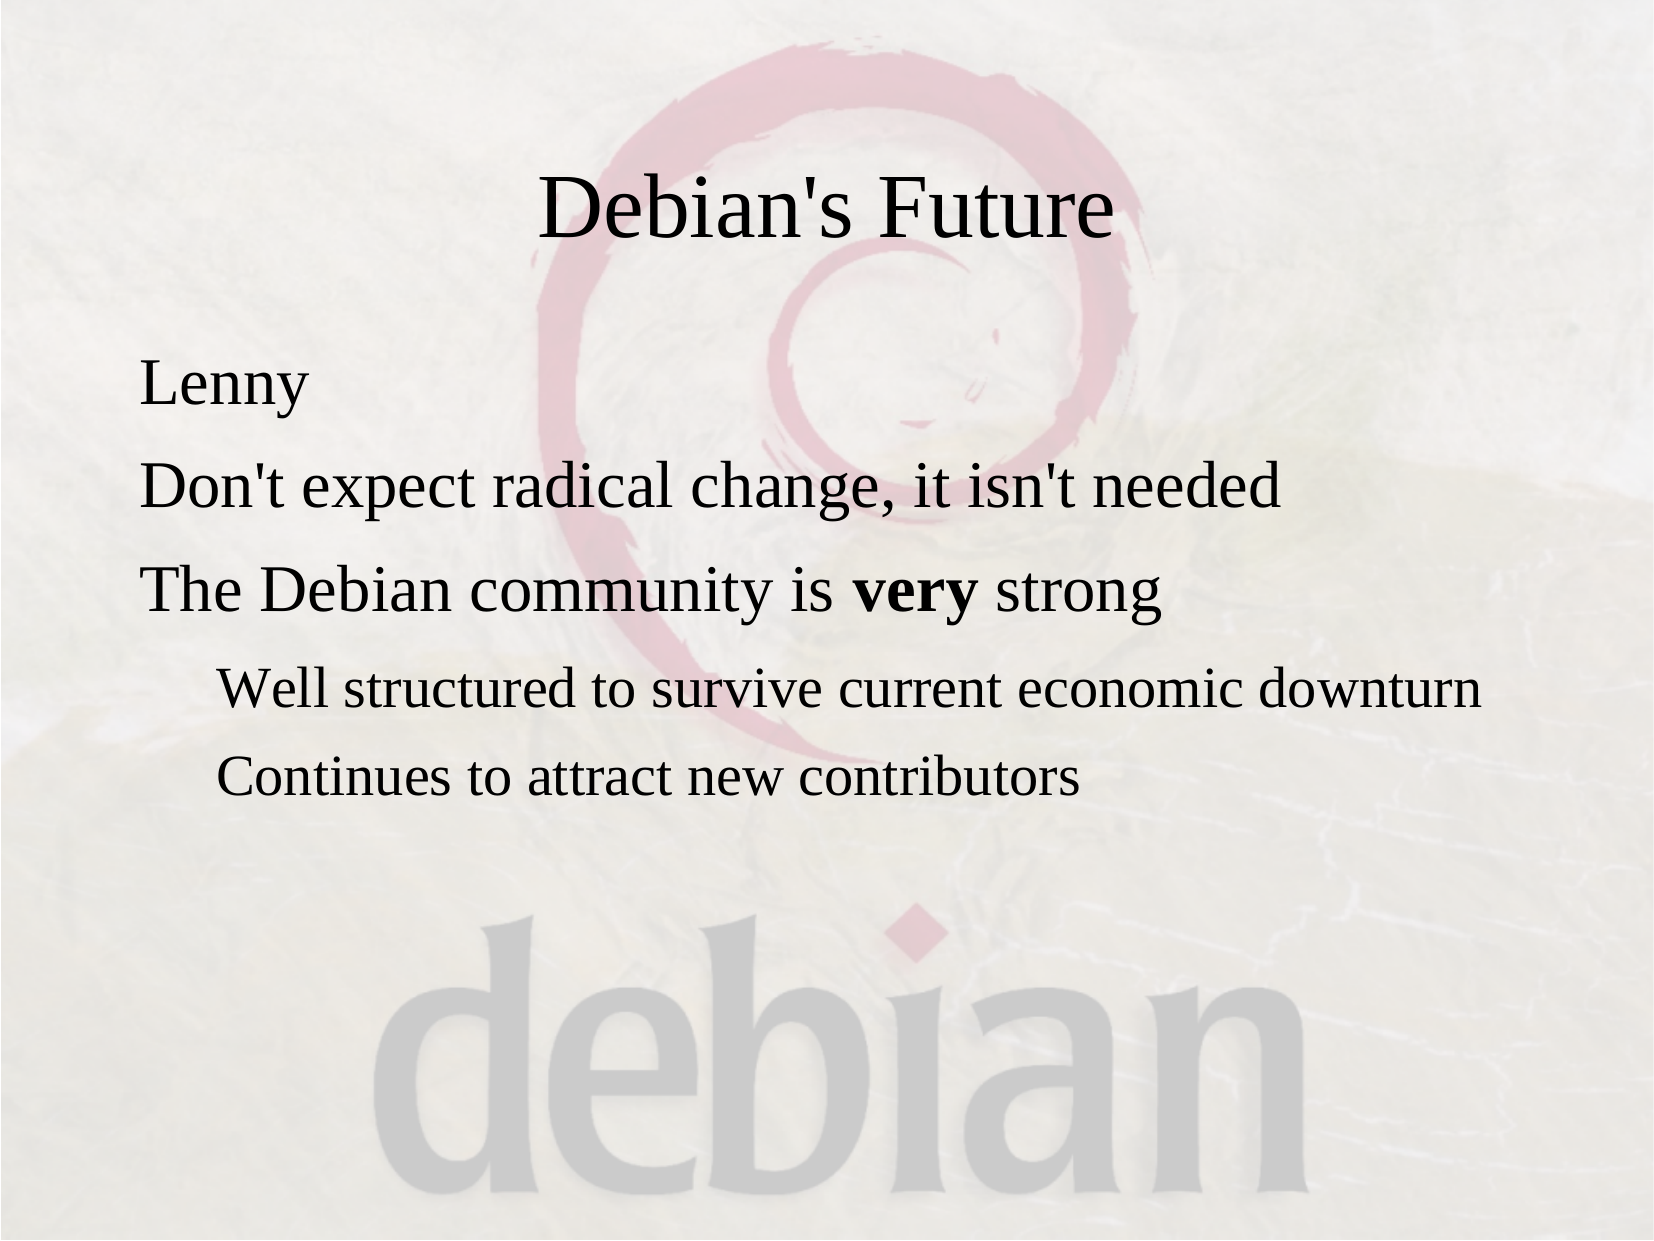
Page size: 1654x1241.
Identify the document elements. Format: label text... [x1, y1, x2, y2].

title Debian's Future [121, 102, 1534, 311]
picture [1, 0, 1654, 1240]
list Lenny Don't expect radical change, it isn't needed The Debian community is very strong Well structured to survive current economic downturn Continues to attract new contributors [121, 344, 1534, 1127]
